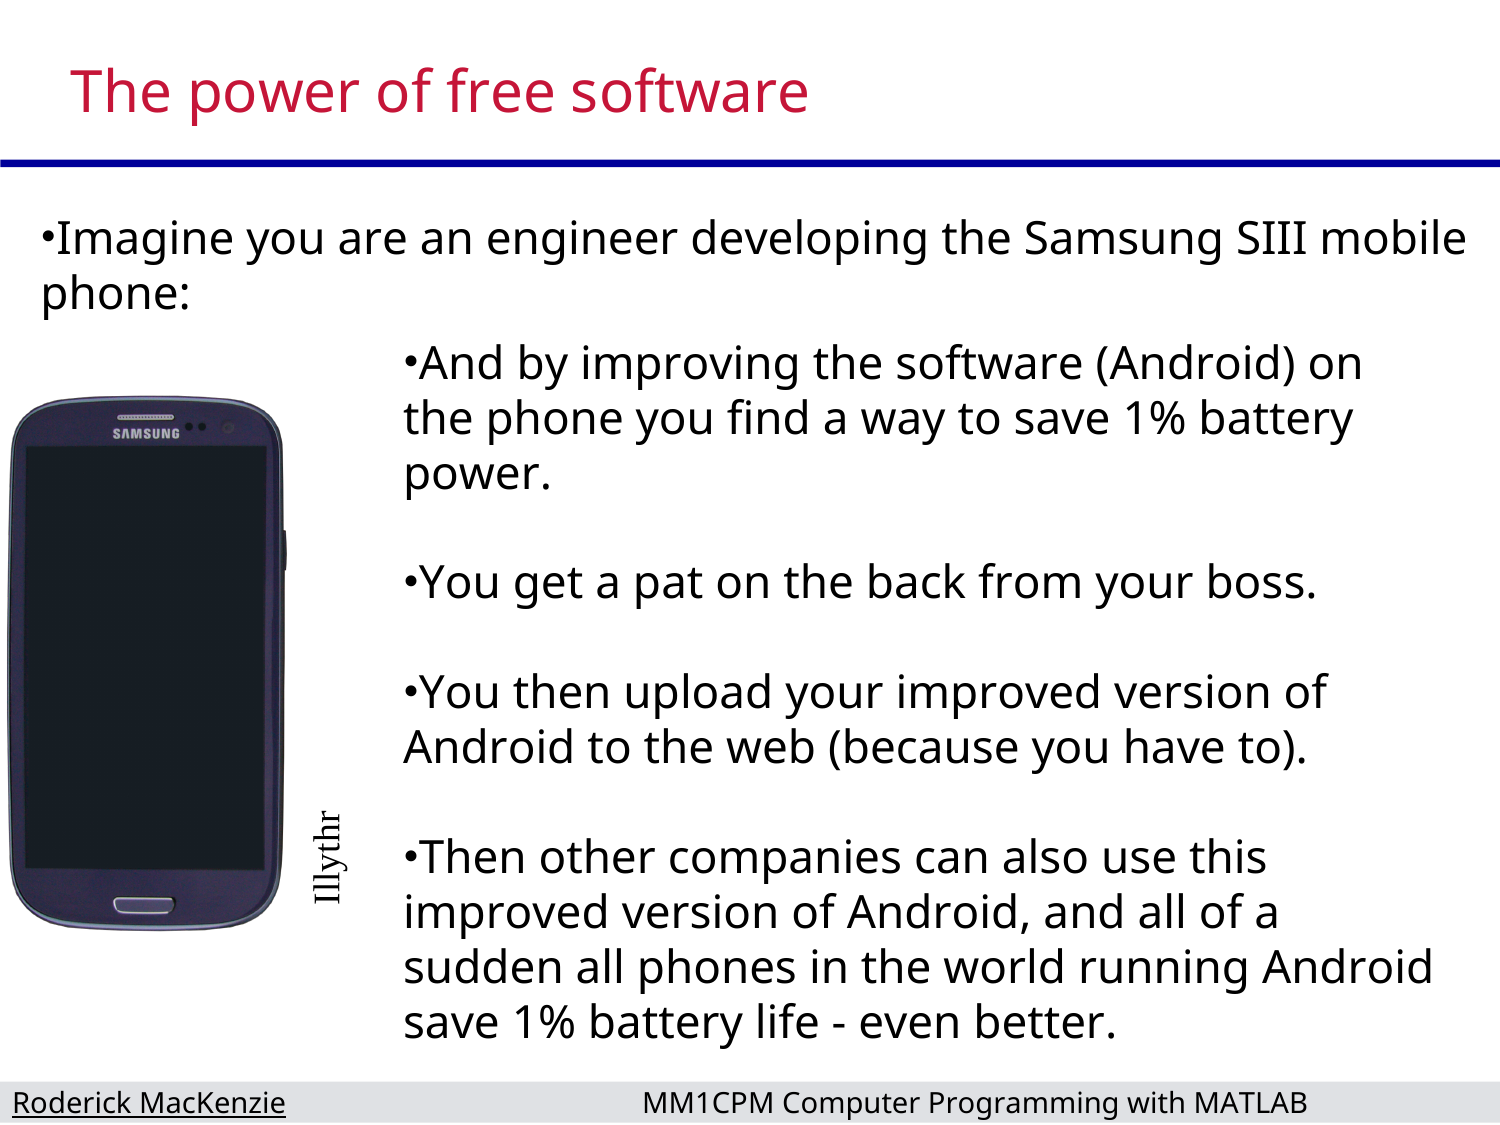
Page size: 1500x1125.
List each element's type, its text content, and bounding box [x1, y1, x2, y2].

picture [0, 391, 295, 947]
text_box Illythr [294, 752, 370, 921]
text_box Imagine you are an engineer developing the Samsung SIII mobile phone: [25, 201, 1494, 754]
text_box And by improving the software (Android) on the phone you find a way to save 1% battery power. You get a pat on the back from your boss. You then upload your improved version of Android to the web (because you have to). Then other companies can also use this improved version of Android, and all of a sudden all phones in the world running Android save 1% battery life - even better. [388, 325, 1451, 1056]
title The power of free software [55, 37, 1294, 143]
